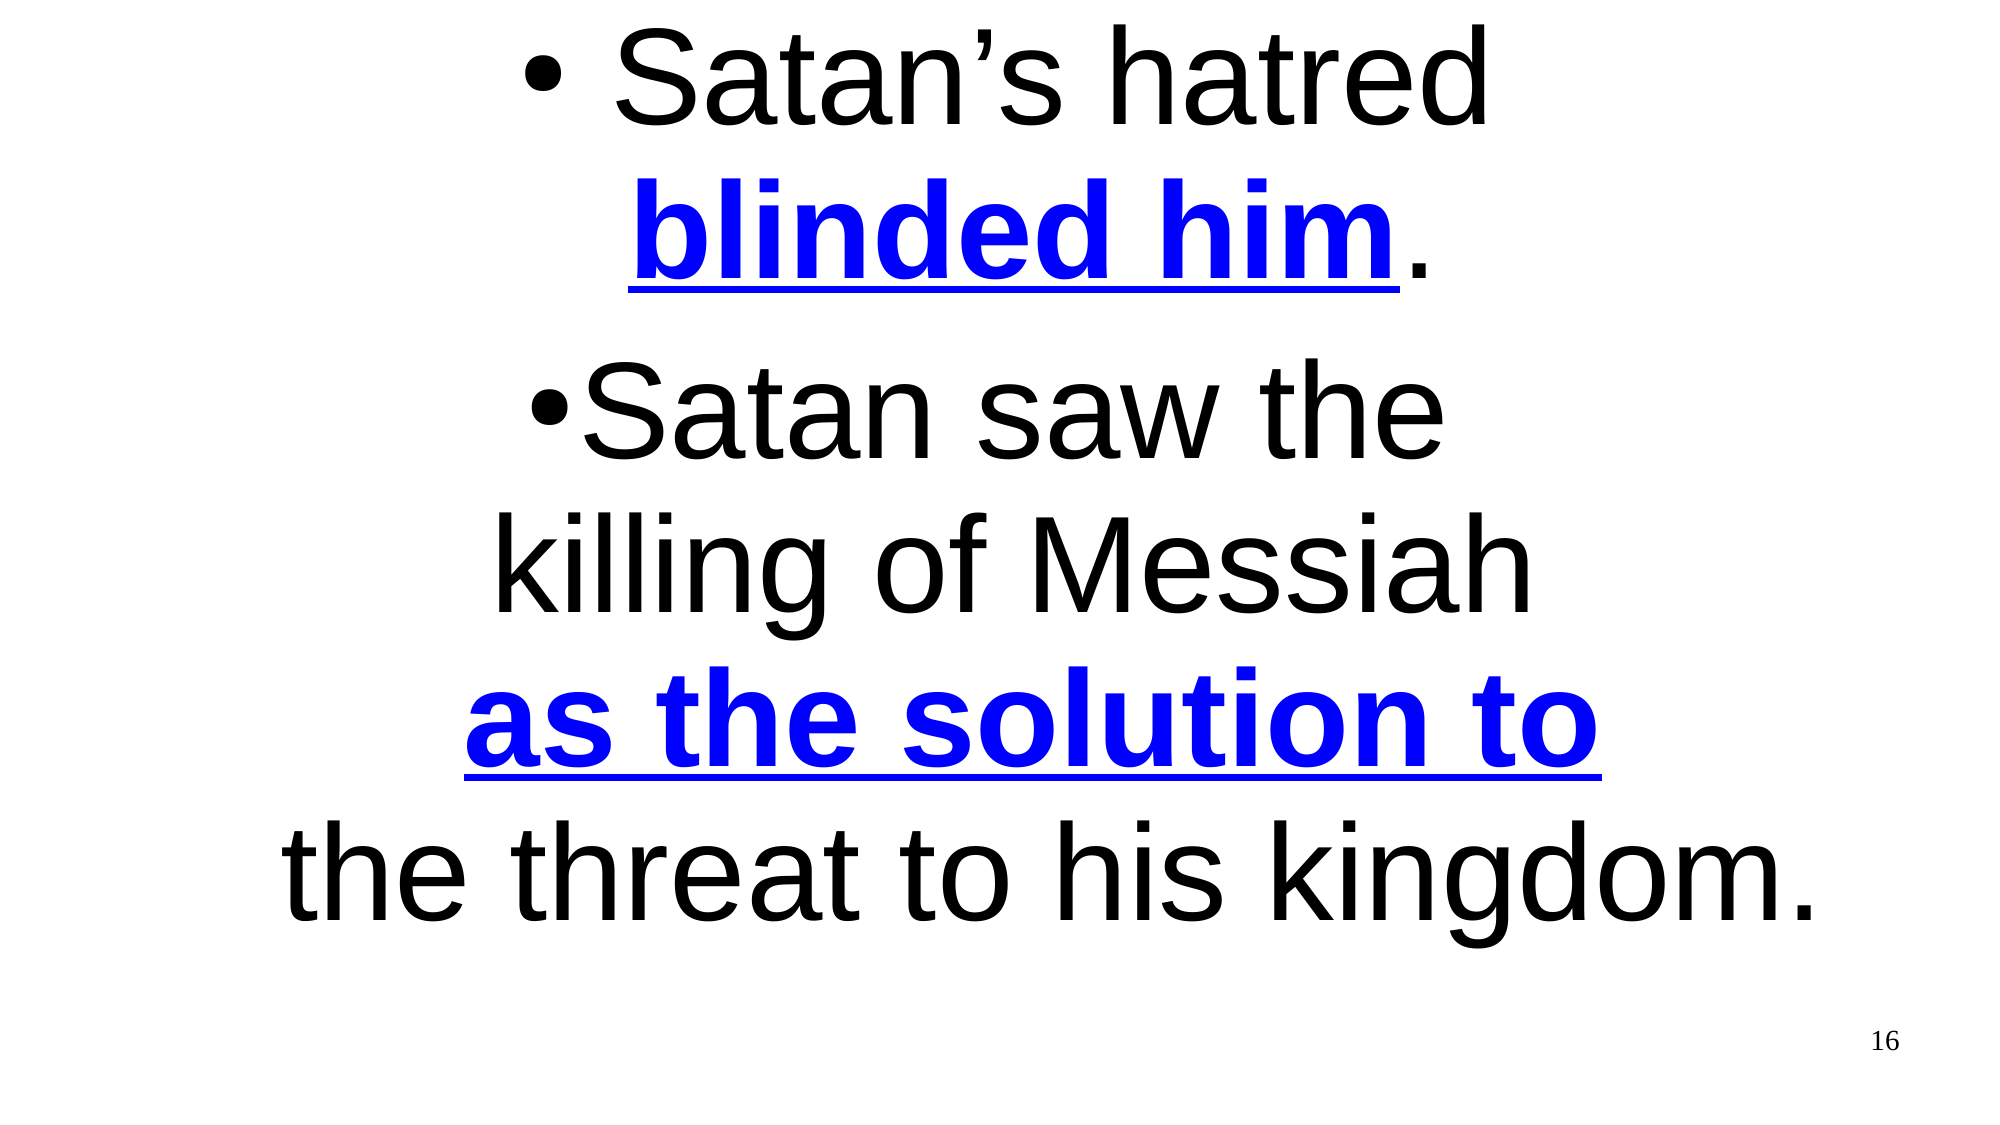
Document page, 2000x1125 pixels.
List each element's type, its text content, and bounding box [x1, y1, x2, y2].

list Satan’s hatred blinded him. Satan saw the killing of Messiah as the solution to the threat to his kingdom. [0, 0, 1996, 1123]
